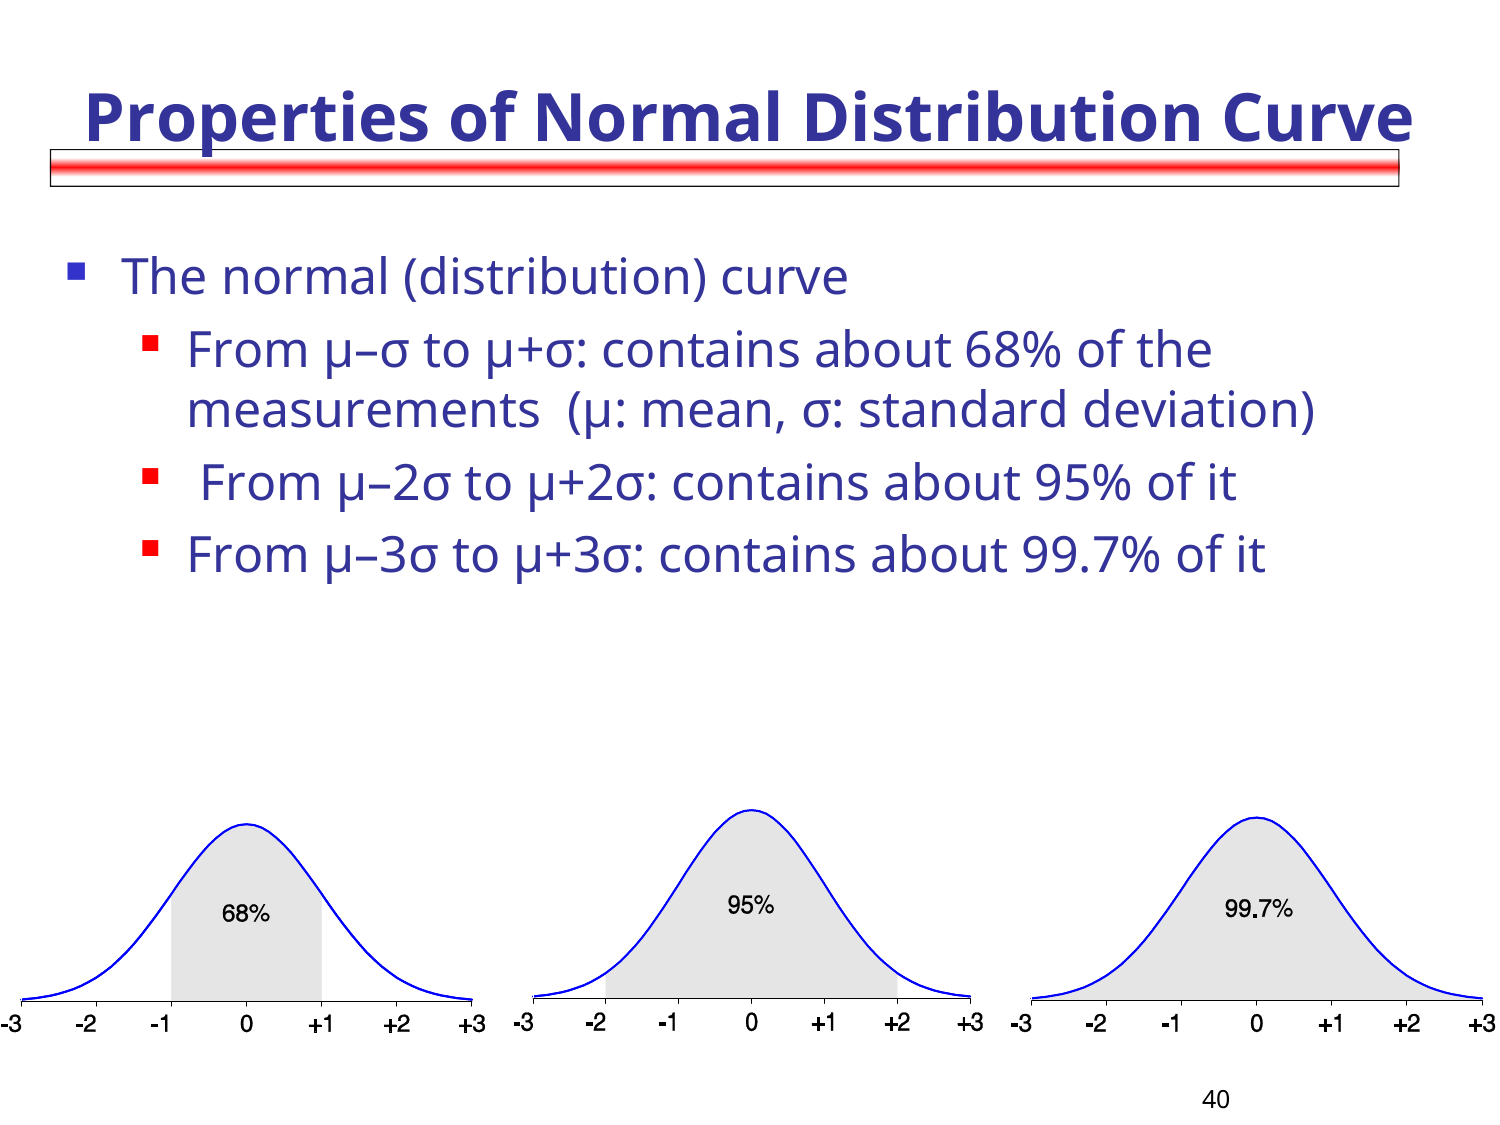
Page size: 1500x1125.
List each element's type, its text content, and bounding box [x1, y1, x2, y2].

picture [1010, 624, 1500, 1038]
text_box [0, 637, 490, 1038]
list The normal (distribution) curve From μ–σ to μ+σ: contains about 68% of the measurements (μ: mean, σ: standard deviation) From μ–2σ to μ+2σ: contains about 95% of it From μ–3σ to μ+3σ: contains about 99.7% of it [50, 237, 1476, 784]
title Properties of Normal Distribution Curve [0, 0, 1500, 163]
text_box <number> [1187, 1062, 1500, 1125]
text_box [512, 611, 988, 1037]
